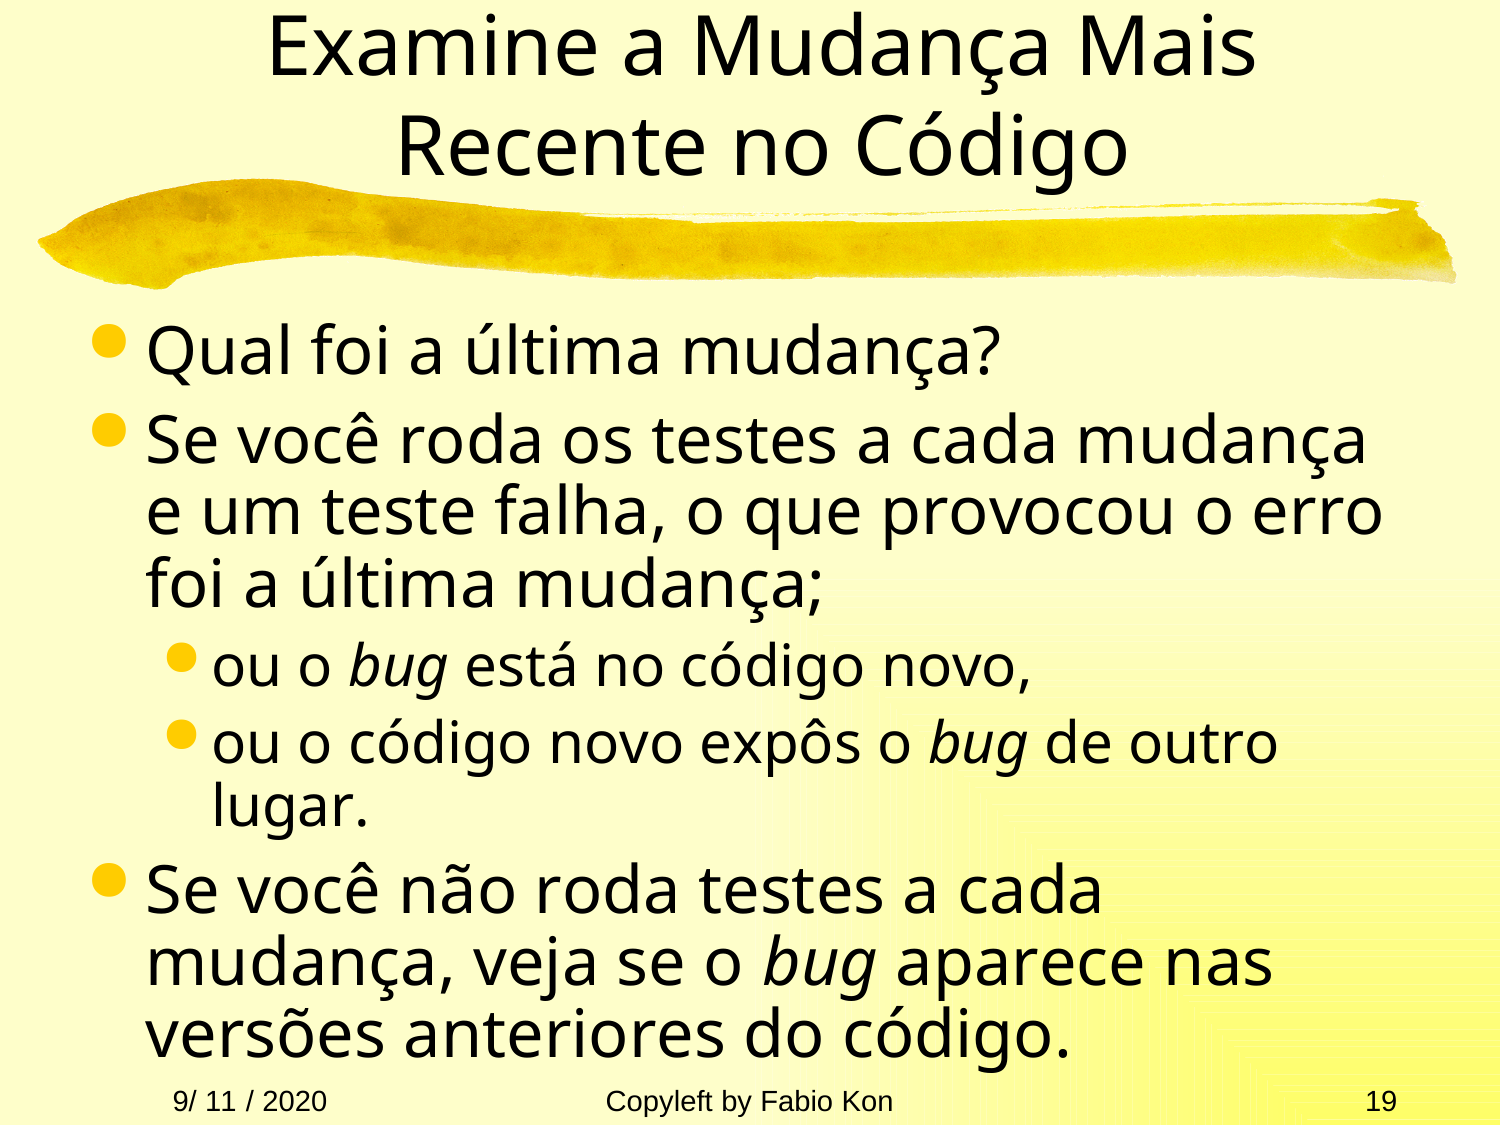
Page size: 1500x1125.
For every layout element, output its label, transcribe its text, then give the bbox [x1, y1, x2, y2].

list Qual foi a última mudança? Se você roda os testes a cada mudança e um teste falha, o que provocou o erro foi a última mudança; ou o bug está no código novo, ou o código novo expôs o bug de outro lugar. Se você não roda testes a cada mudança, veja se o bug aparece nas versões anteriores do código. [74, 309, 1417, 1076]
title Examine a Mudança Mais Recente no Código [125, 0, 1401, 200]
picture [24, 174, 1463, 297]
